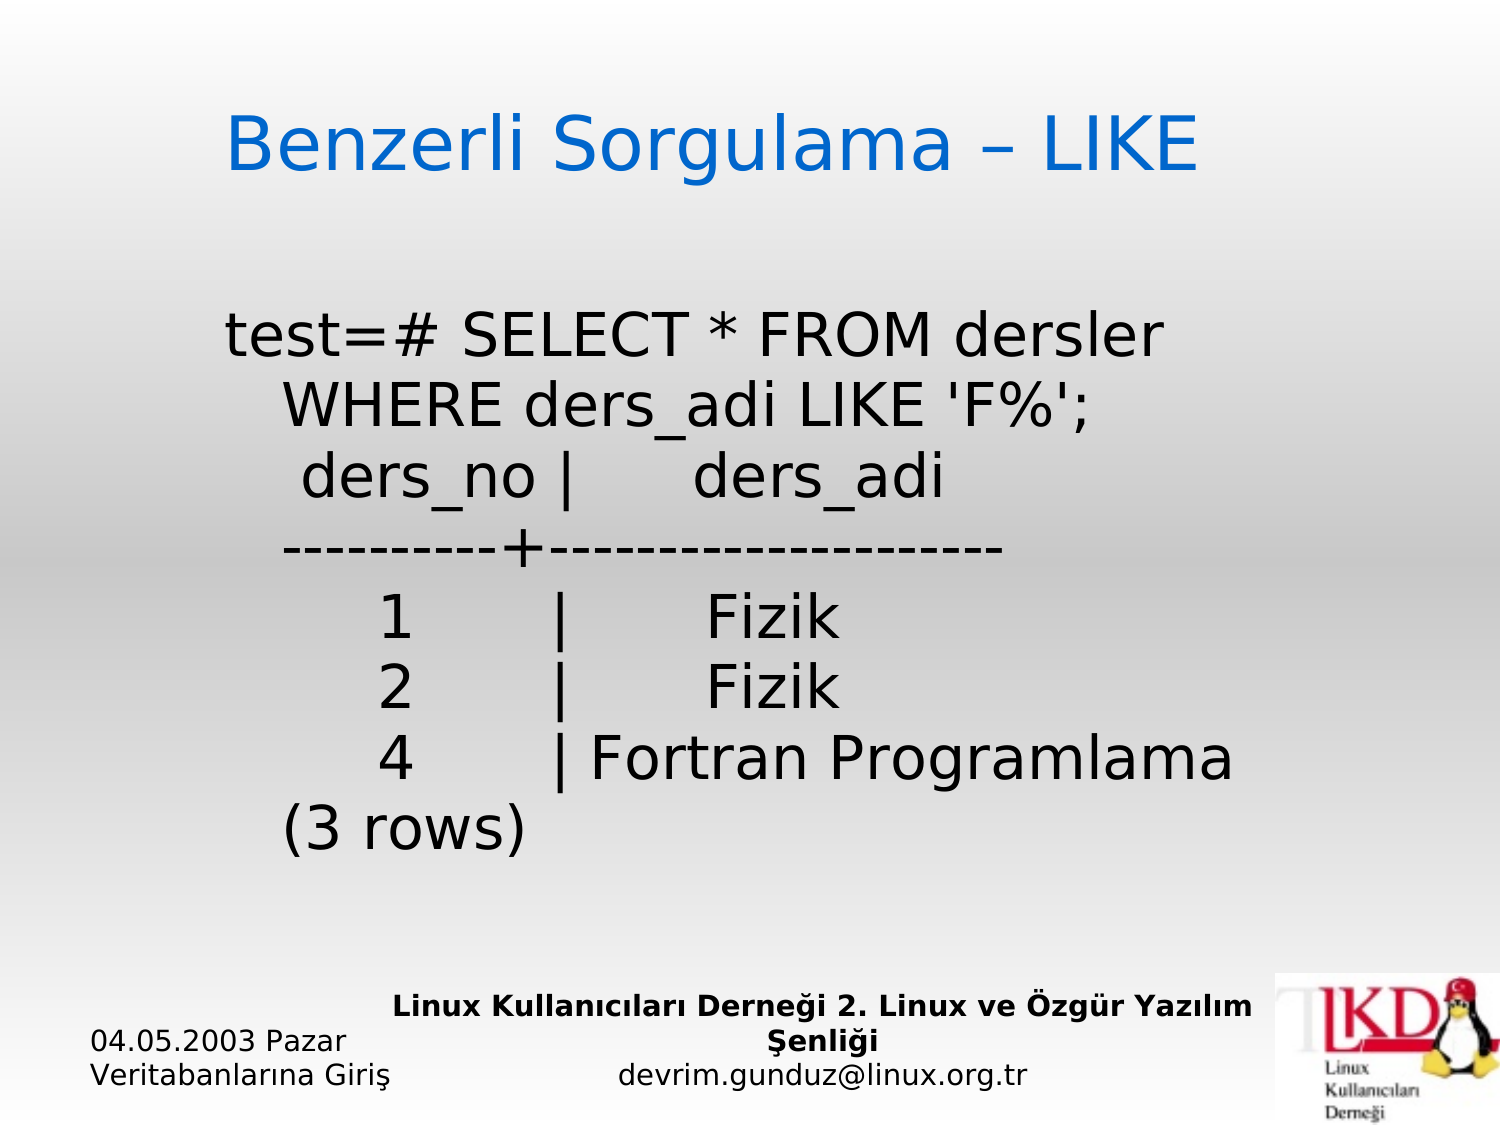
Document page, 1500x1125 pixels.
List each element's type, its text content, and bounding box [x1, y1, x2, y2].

title Benzerli Sorgulama – LIKE [224, 49, 1425, 238]
picture [1275, 973, 1500, 1125]
list test=# SELECT * FROM dersler WHERE ders_adi LIKE 'F%'; ders_no | ders_adi ----------+--------------------- 1 | Fizik 2 | Fizik 4 | Fortran Programlama (3 rows) [224, 299, 1425, 975]
